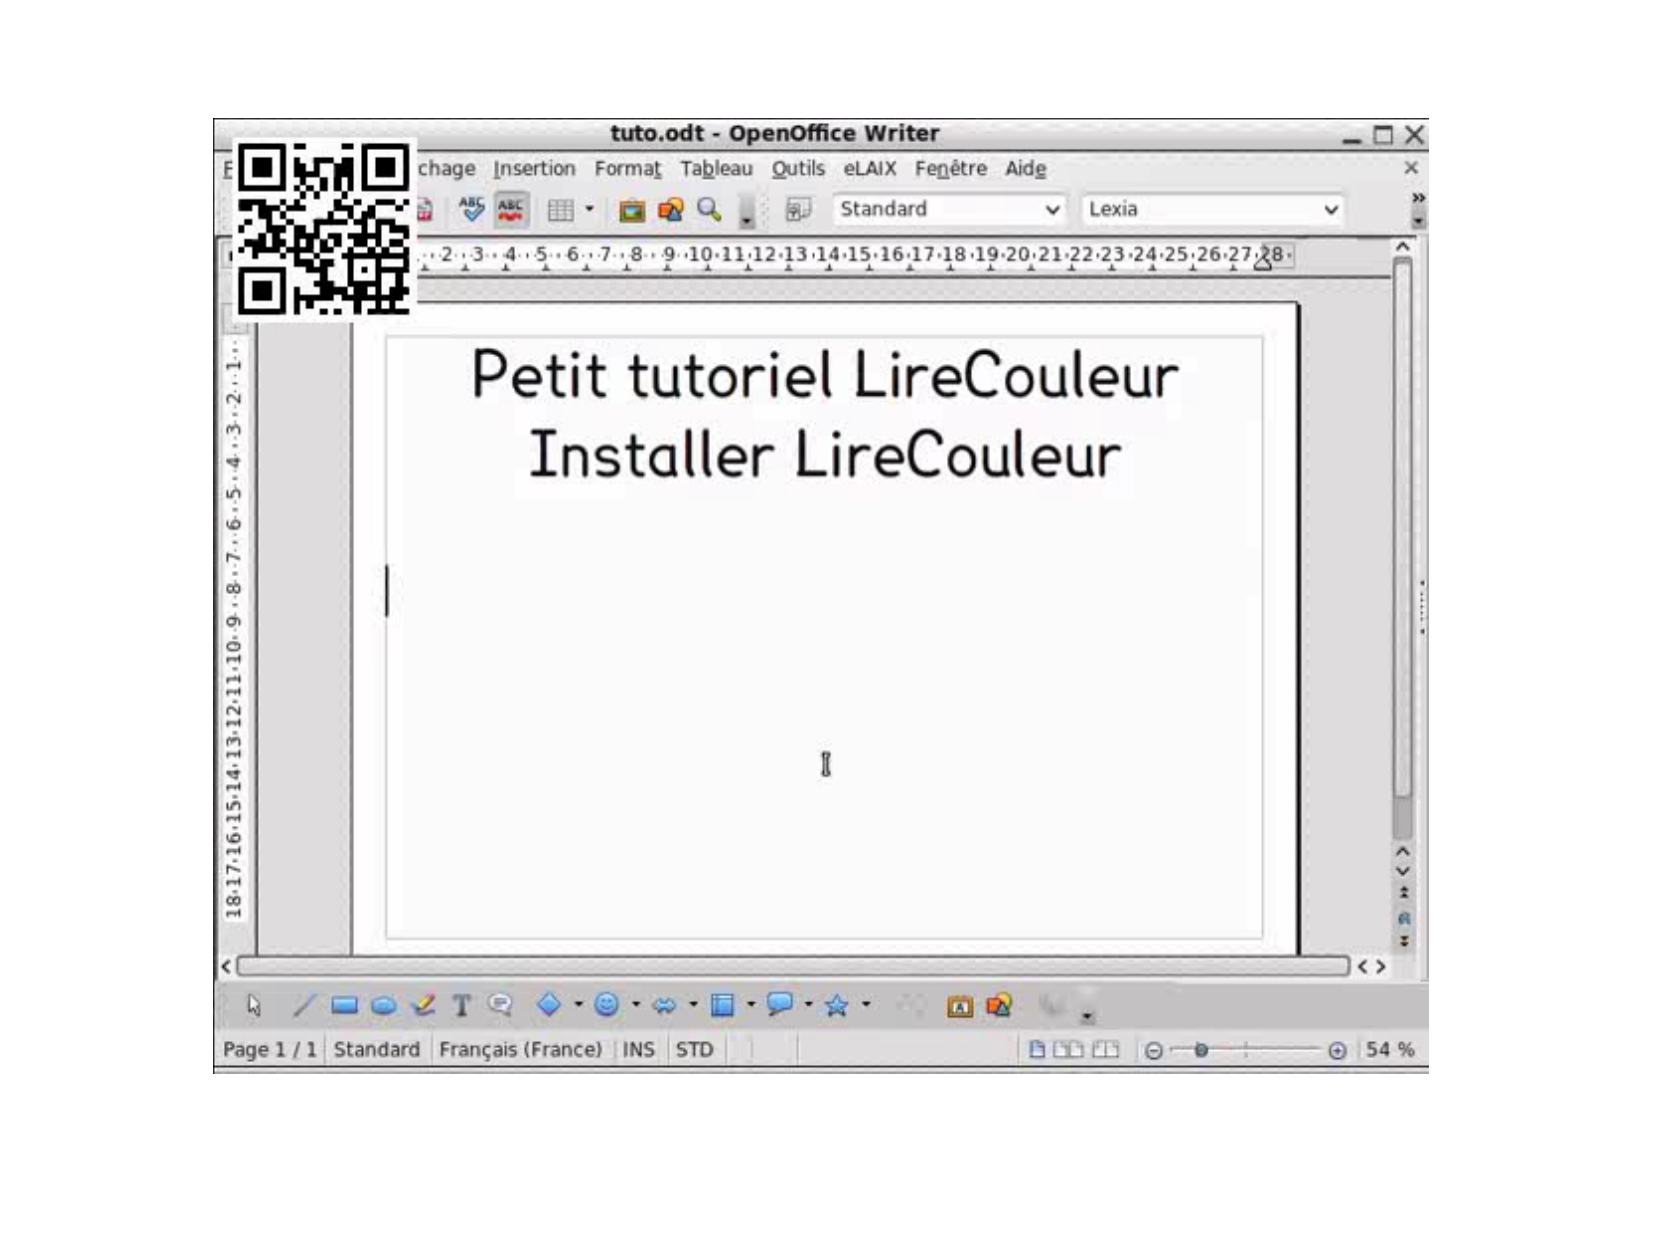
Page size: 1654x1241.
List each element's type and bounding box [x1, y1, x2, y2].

text_box [212, 118, 1430, 1075]
